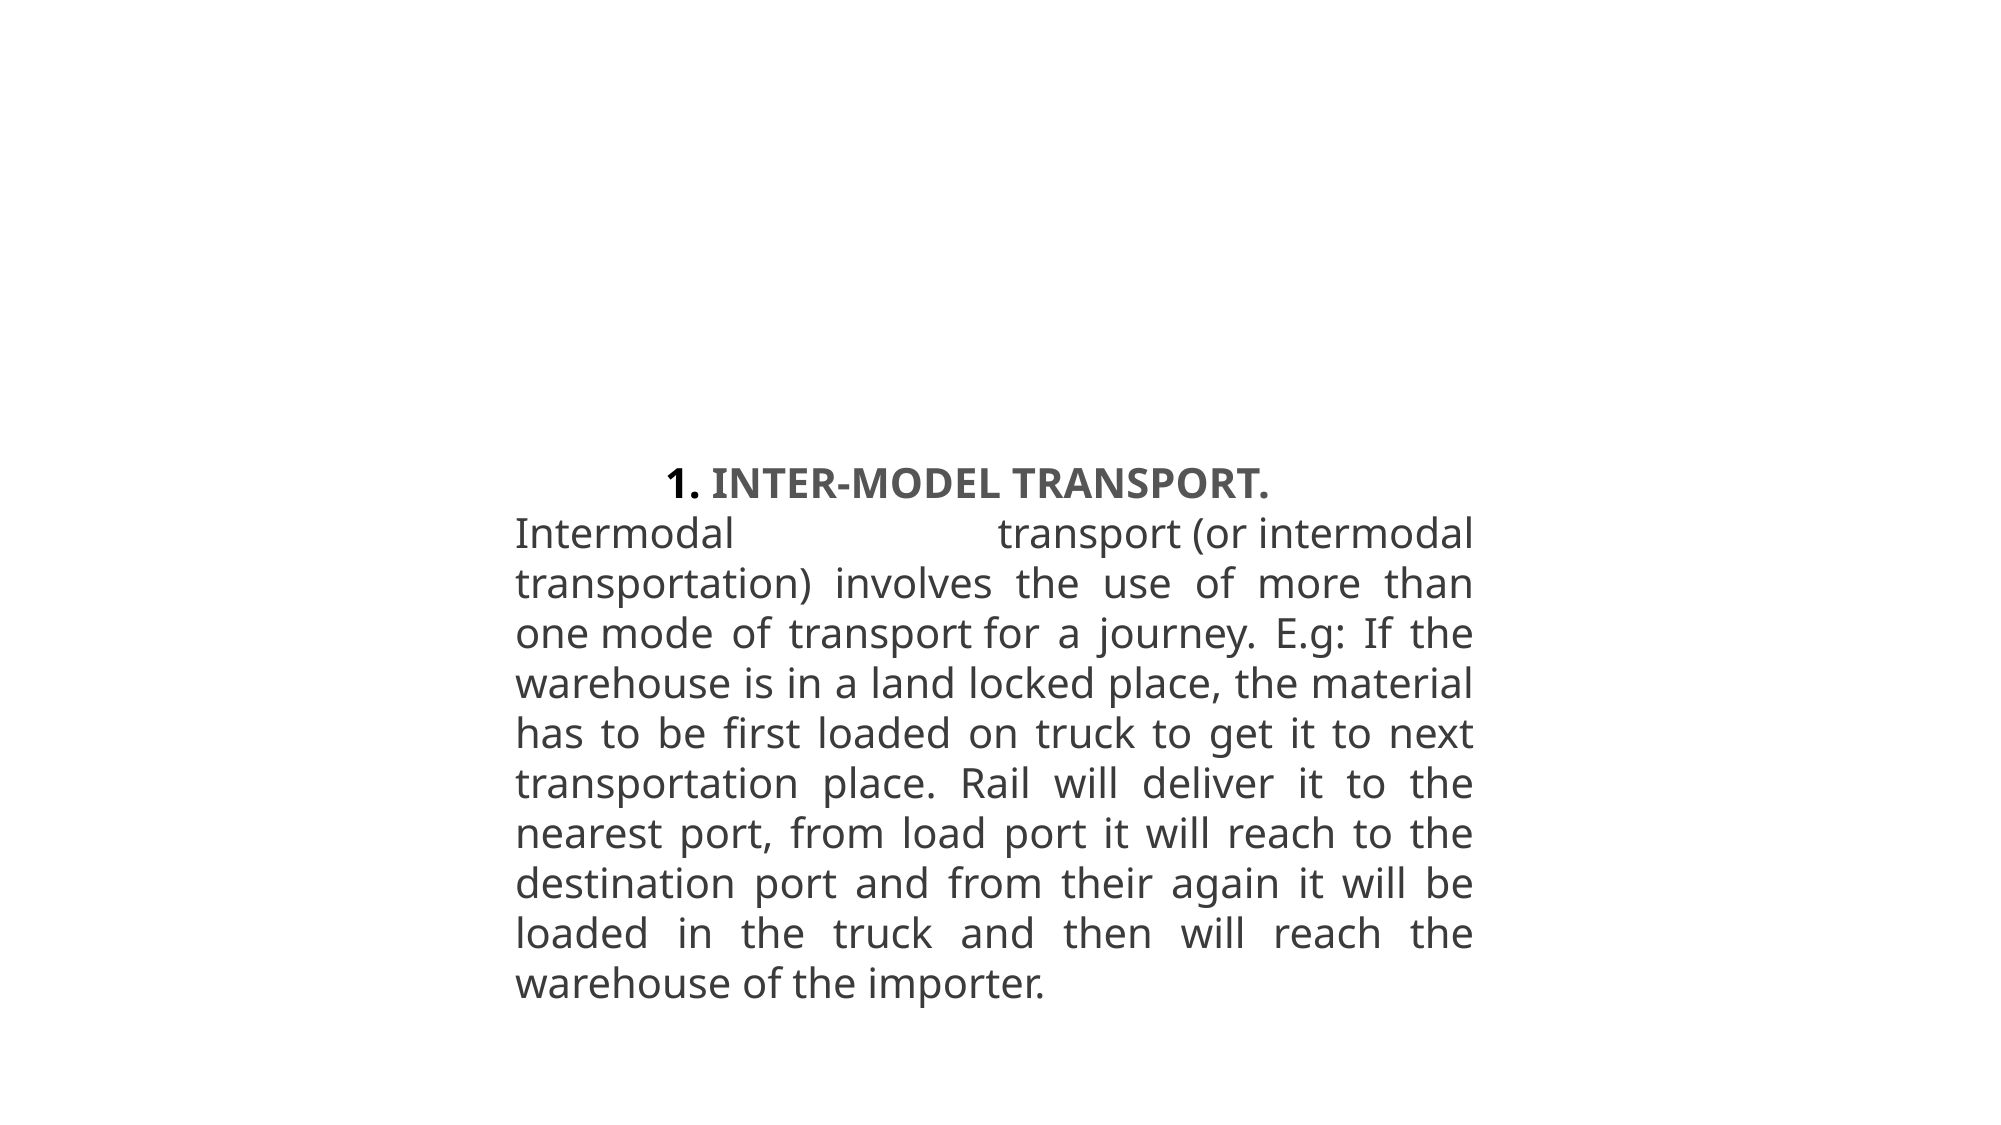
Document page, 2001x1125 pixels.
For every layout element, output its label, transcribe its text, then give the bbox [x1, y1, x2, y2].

text_box INTER-MODEL TRANSPORT. Intermodal transport (or intermodal transportation) involves the use of more than one mode of transport for a journey. E.g: If the warehouse is in a land locked place, the material has to be first loaded on truck to get it to next transportation place. Rail will deliver it to the nearest port, from load port it will reach to the destination port and from their again it will be loaded in the truck and then will reach the warehouse of the importer. [500, 449, 1500, 1014]
